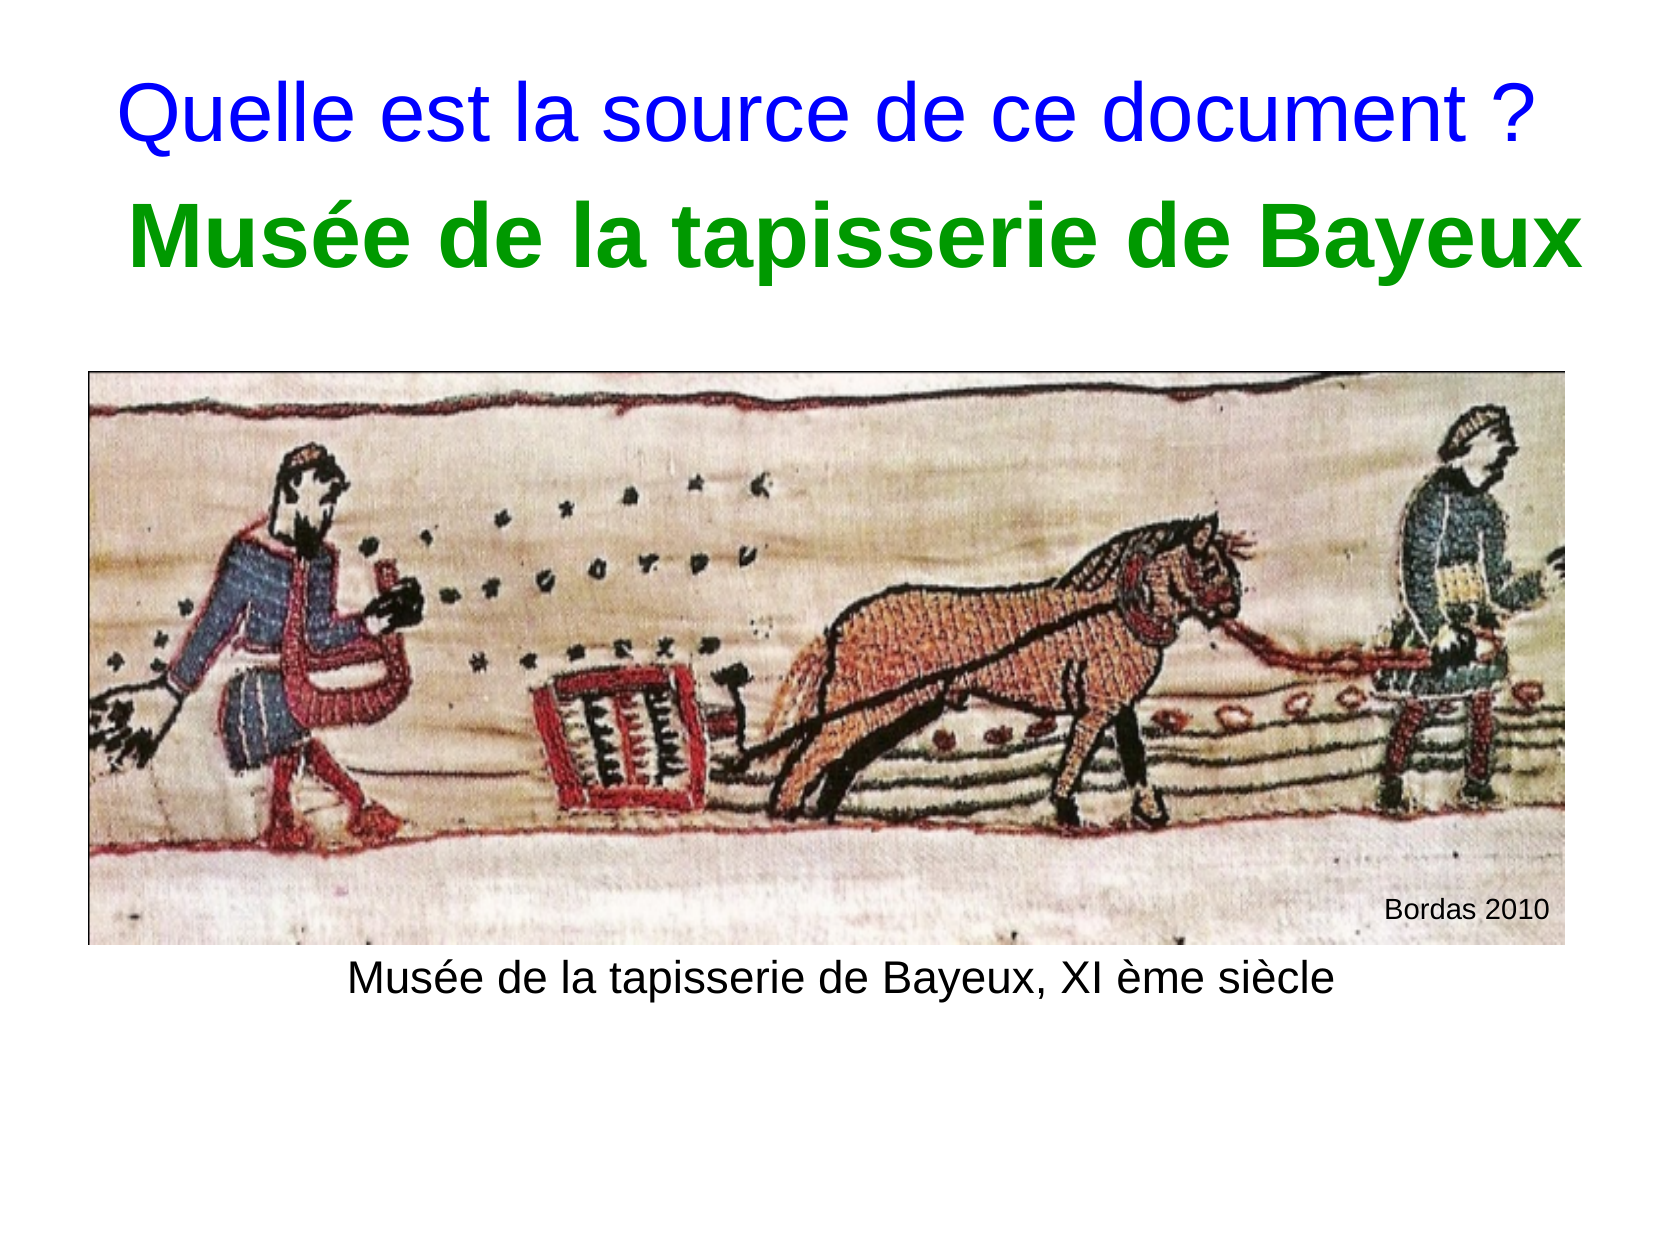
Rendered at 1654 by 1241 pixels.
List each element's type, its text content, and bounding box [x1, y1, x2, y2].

text_box Quelle est la source de ce document ? [59, 59, 1595, 167]
text_box Bordas 2010 [1210, 885, 1565, 934]
text_box Musée de la tapisserie de Bayeux, XI ème siècle [118, 944, 1565, 1011]
text_box Musée de la tapisserie de Bayeux [88, 177, 1625, 296]
picture [88, 371, 1565, 945]
